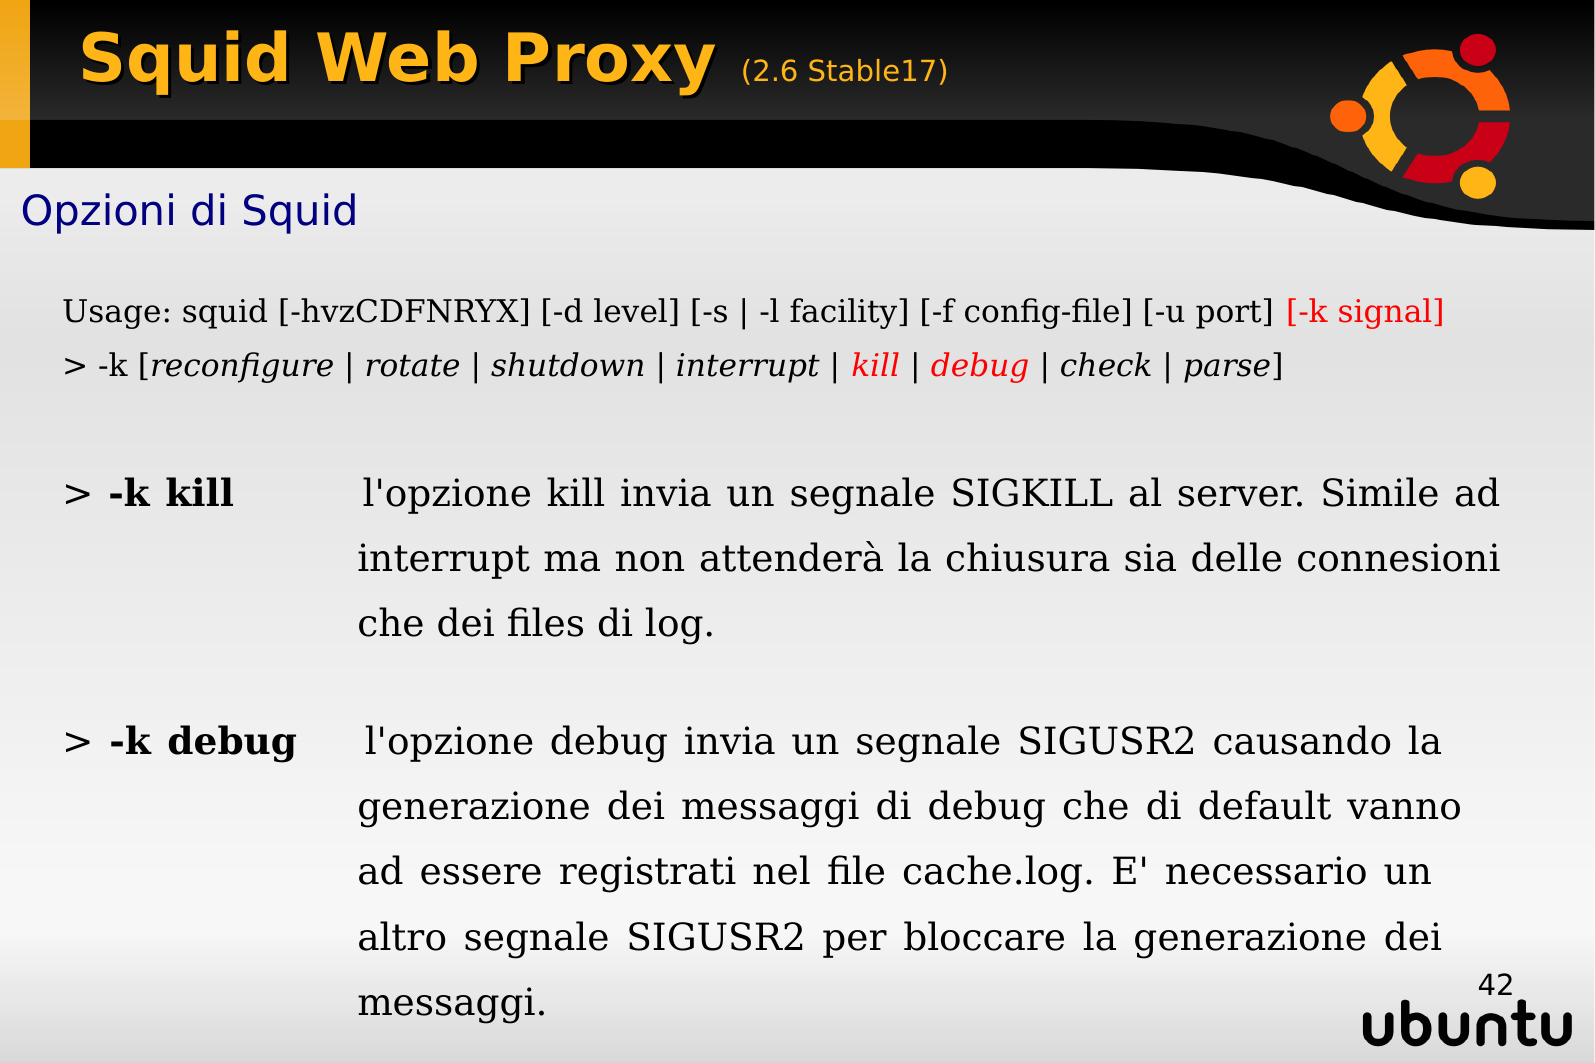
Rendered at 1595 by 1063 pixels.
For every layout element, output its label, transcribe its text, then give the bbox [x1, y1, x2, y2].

picture [0, 0, 1595, 1063]
text_box Squid Web Proxy (2.6 Stable17) [23, 11, 1004, 105]
text_box Opzioni di Squid [17, 178, 1554, 243]
text_box Usage: squid [-hvzCDFNRYX] [-d level] [-s | -l facility] [-f config-file] [-u port] [-k signal] > -k [reconfigure | rotate | shutdown | interrupt | kill | debug | check | parse] > -k kill l'opzione kill invia un segnale SIGKILL al server. Simile ad interrupt ma non attenderà la chiusura sia delle connesioni che dei files di log. > -k debug l'opzione debug invia un segnale SIGUSR2 causando la generazione dei messaggi di debug che di default vanno ad essere registrati nel file cache.log. E' necessario un altro segnale SIGUSR2 per bloccare la generazione dei messaggi. [59, 285, 1536, 1034]
